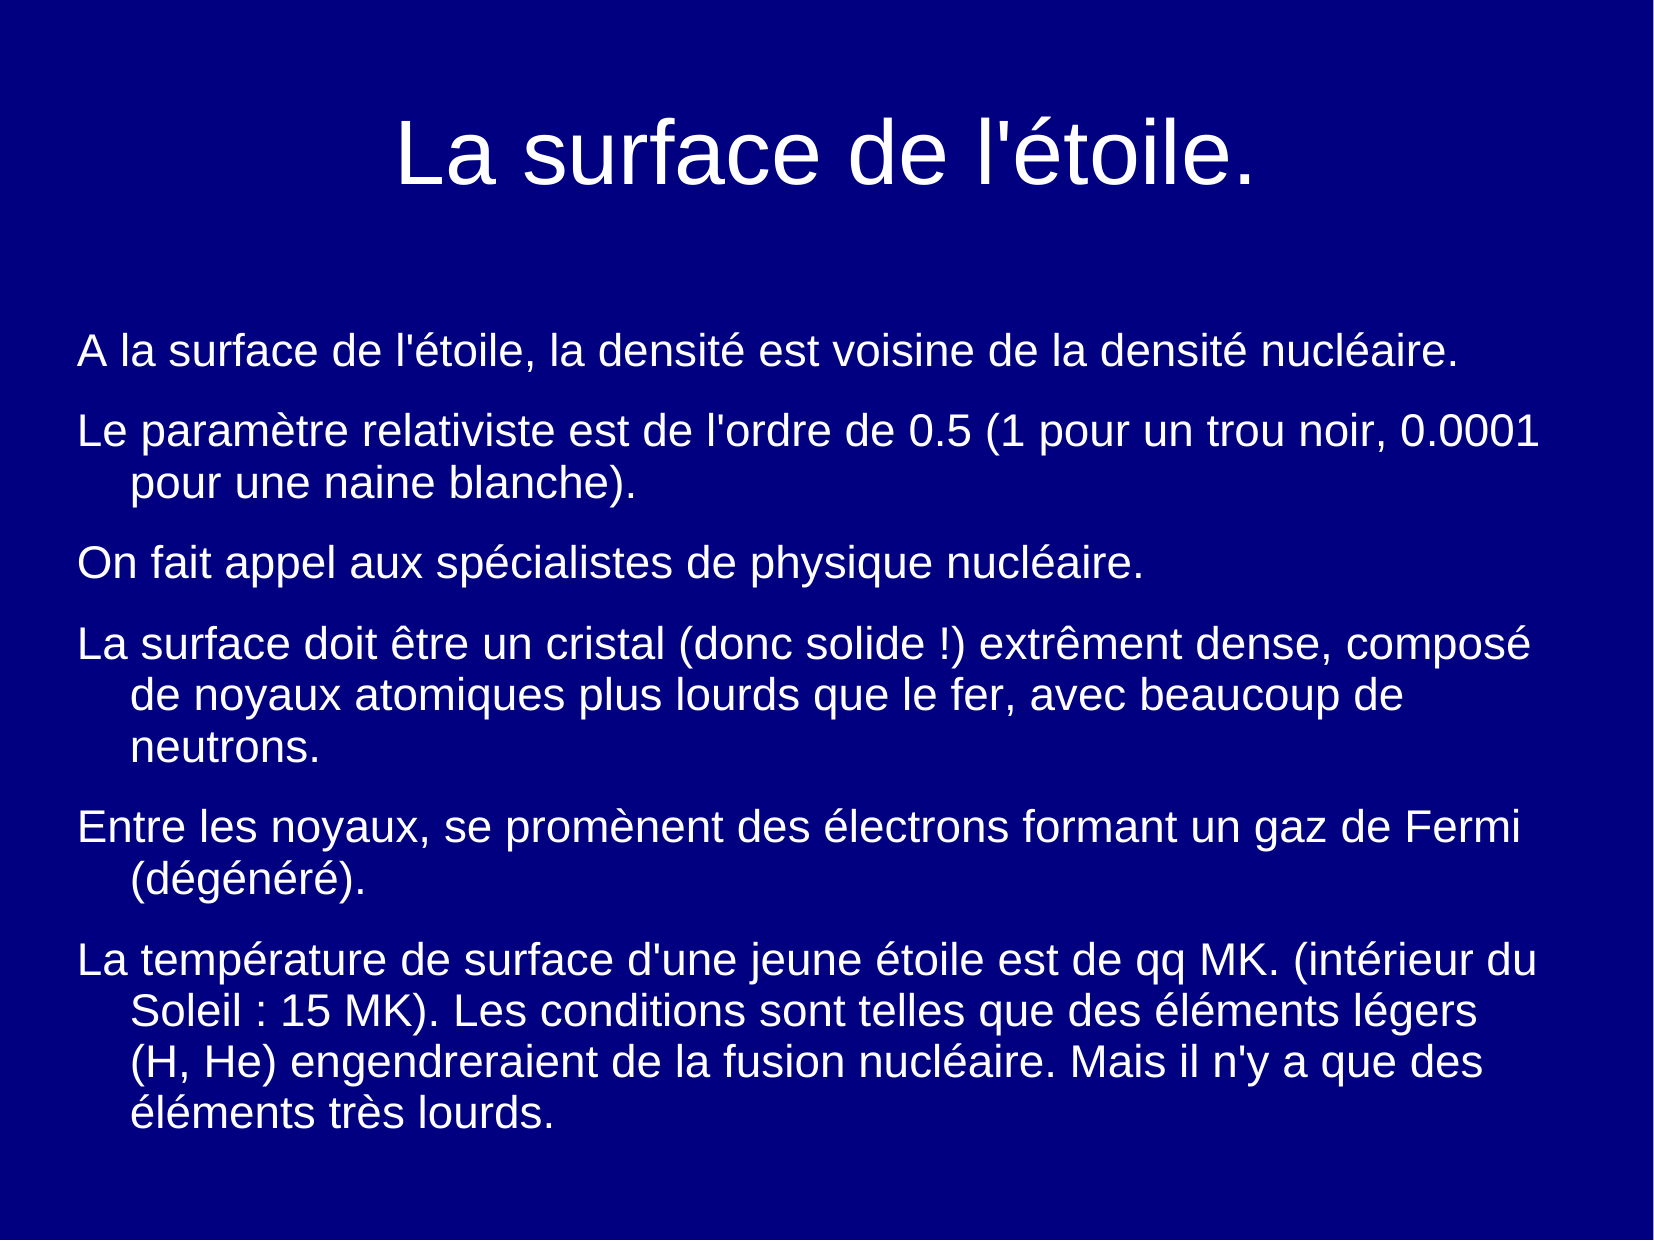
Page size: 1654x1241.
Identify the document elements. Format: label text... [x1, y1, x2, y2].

list A la surface de l'étoile, la densité est voisine de la densité nucléaire. Le paramètre relativiste est de l'ordre de 0.5 (1 pour un trou noir, 0.0001 pour une naine blanche). On fait appel aux spécialistes de physique nucléaire. La surface doit être un cristal (donc solide !) extrêment dense, composé de noyaux atomiques plus lourds que le fer, avec beaucoup de neutrons. Entre les noyaux, se promènent des électrons formant un gaz de Fermi (dégénéré). La température de surface d'une jeune étoile est de qq MK. (intérieur du Soleil : 15 MK). Les conditions sont telles que des éléments légers (H, He) engendreraient de la fusion nucléaire. Mais il n'y a que des éléments très lourds. [59, 324, 1548, 1136]
title La surface de l'étoile. [82, 49, 1571, 257]
